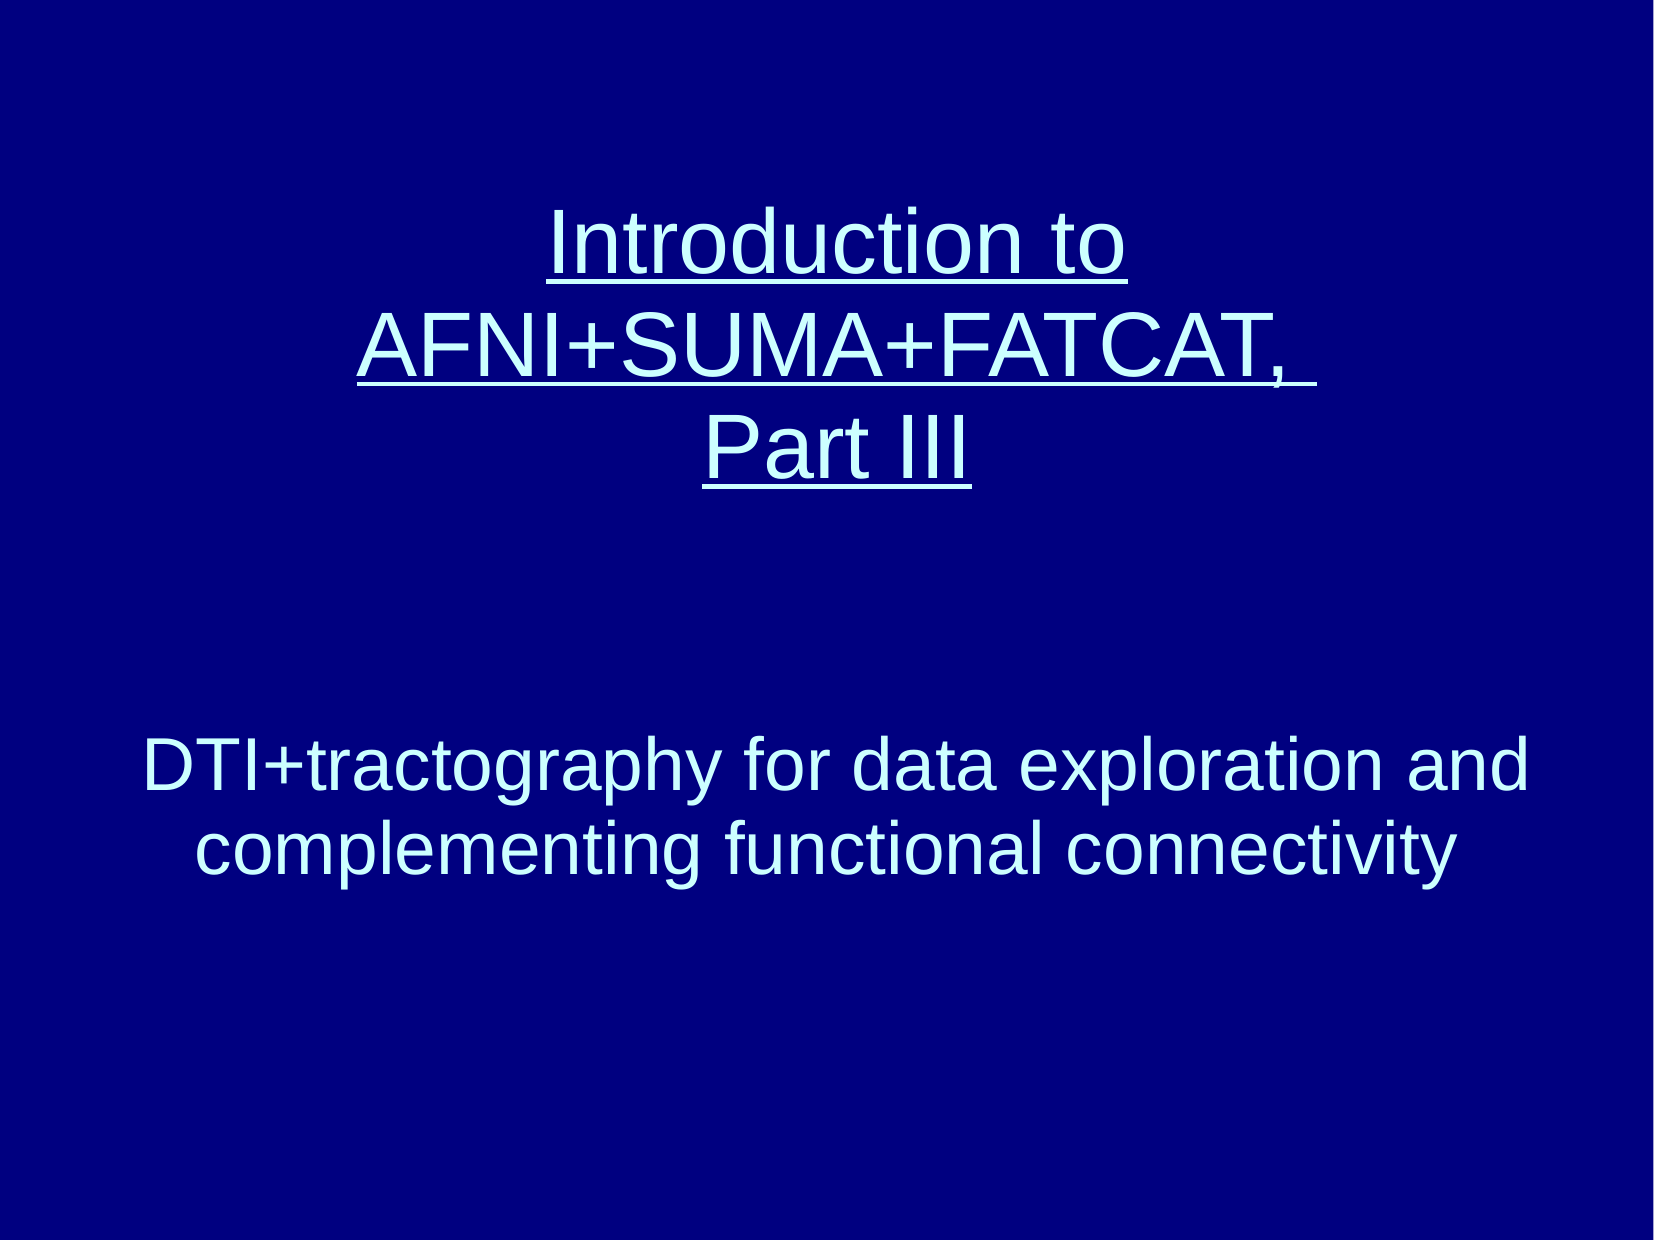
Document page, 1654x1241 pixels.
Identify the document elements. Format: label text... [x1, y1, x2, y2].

title Introduction to AFNI+SUMA+FATCAT, Part III DTI+tractography for data exploration and complementing functional connectivity [93, 192, 1582, 889]
